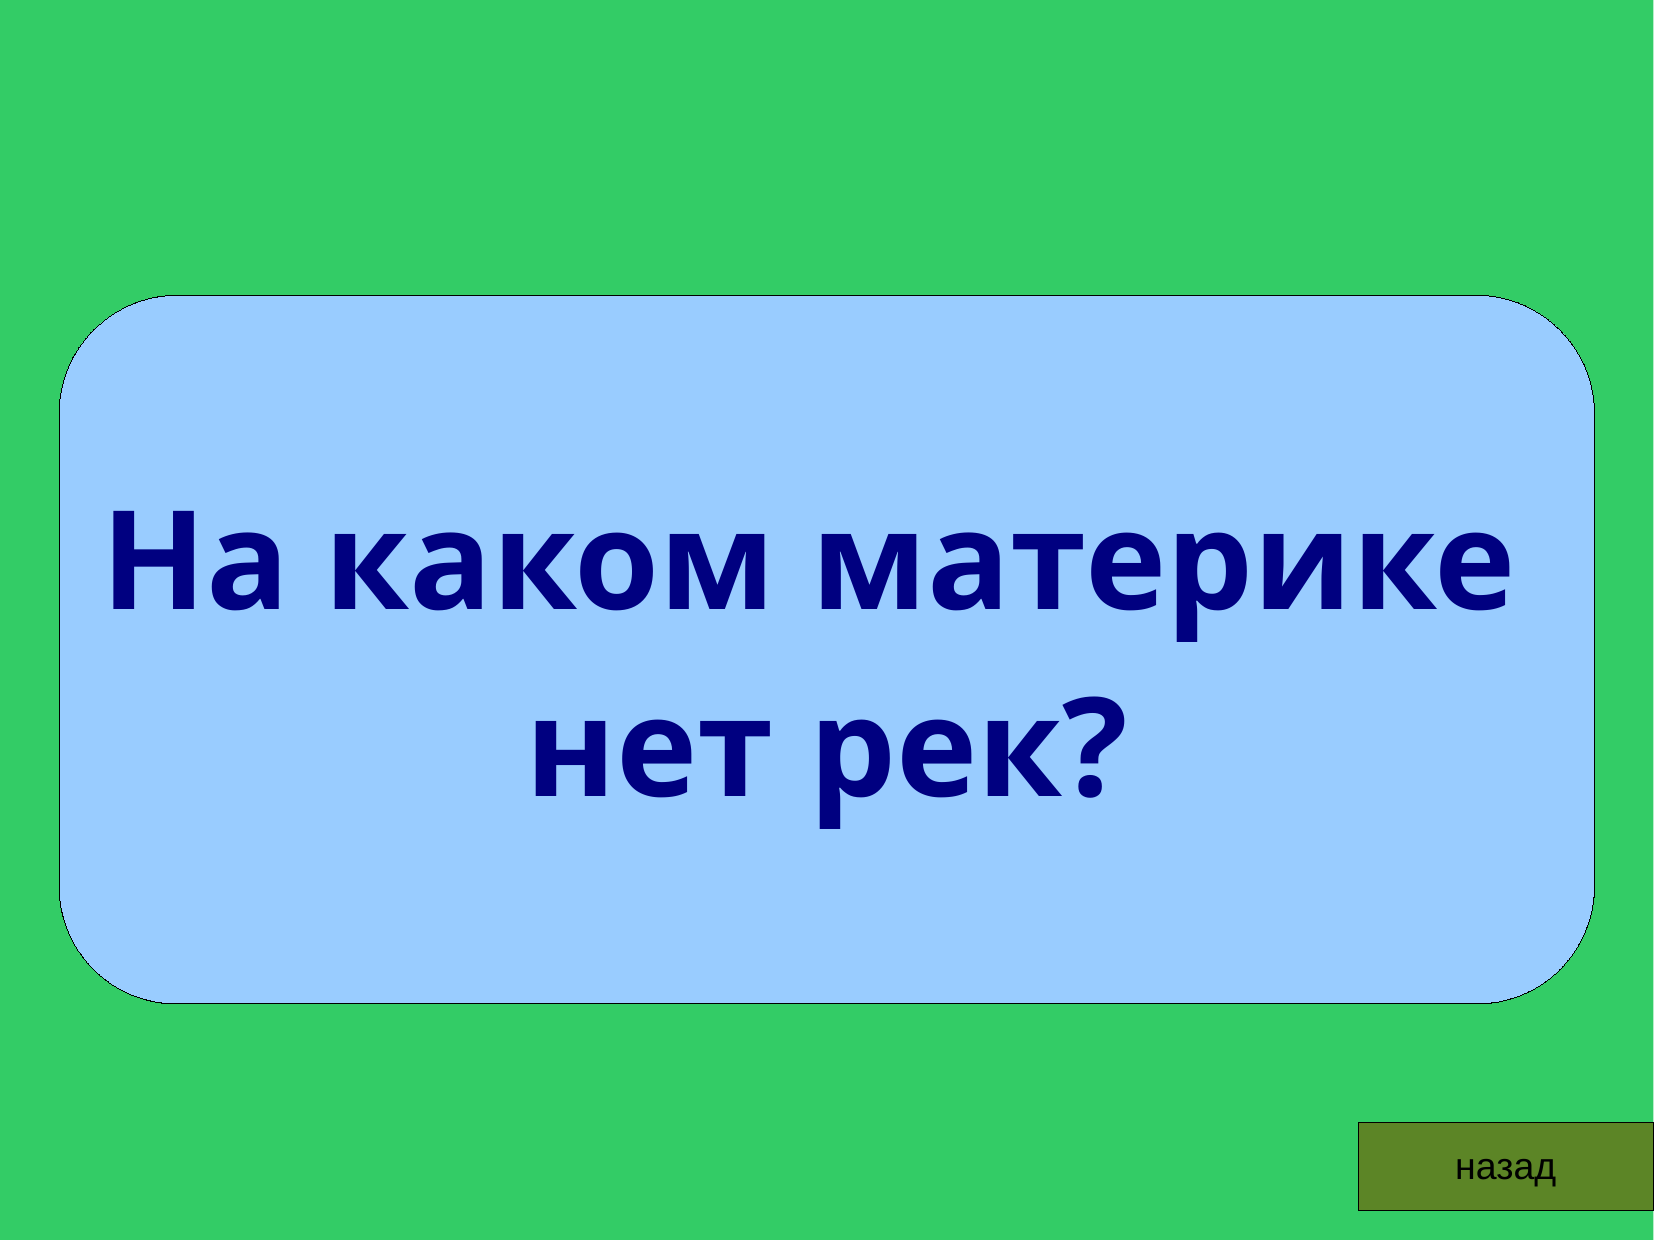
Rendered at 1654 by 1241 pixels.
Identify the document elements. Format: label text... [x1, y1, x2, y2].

text_box На каком материке нет рек? [59, 295, 1595, 1004]
text_box назад [1358, 1122, 1654, 1211]
